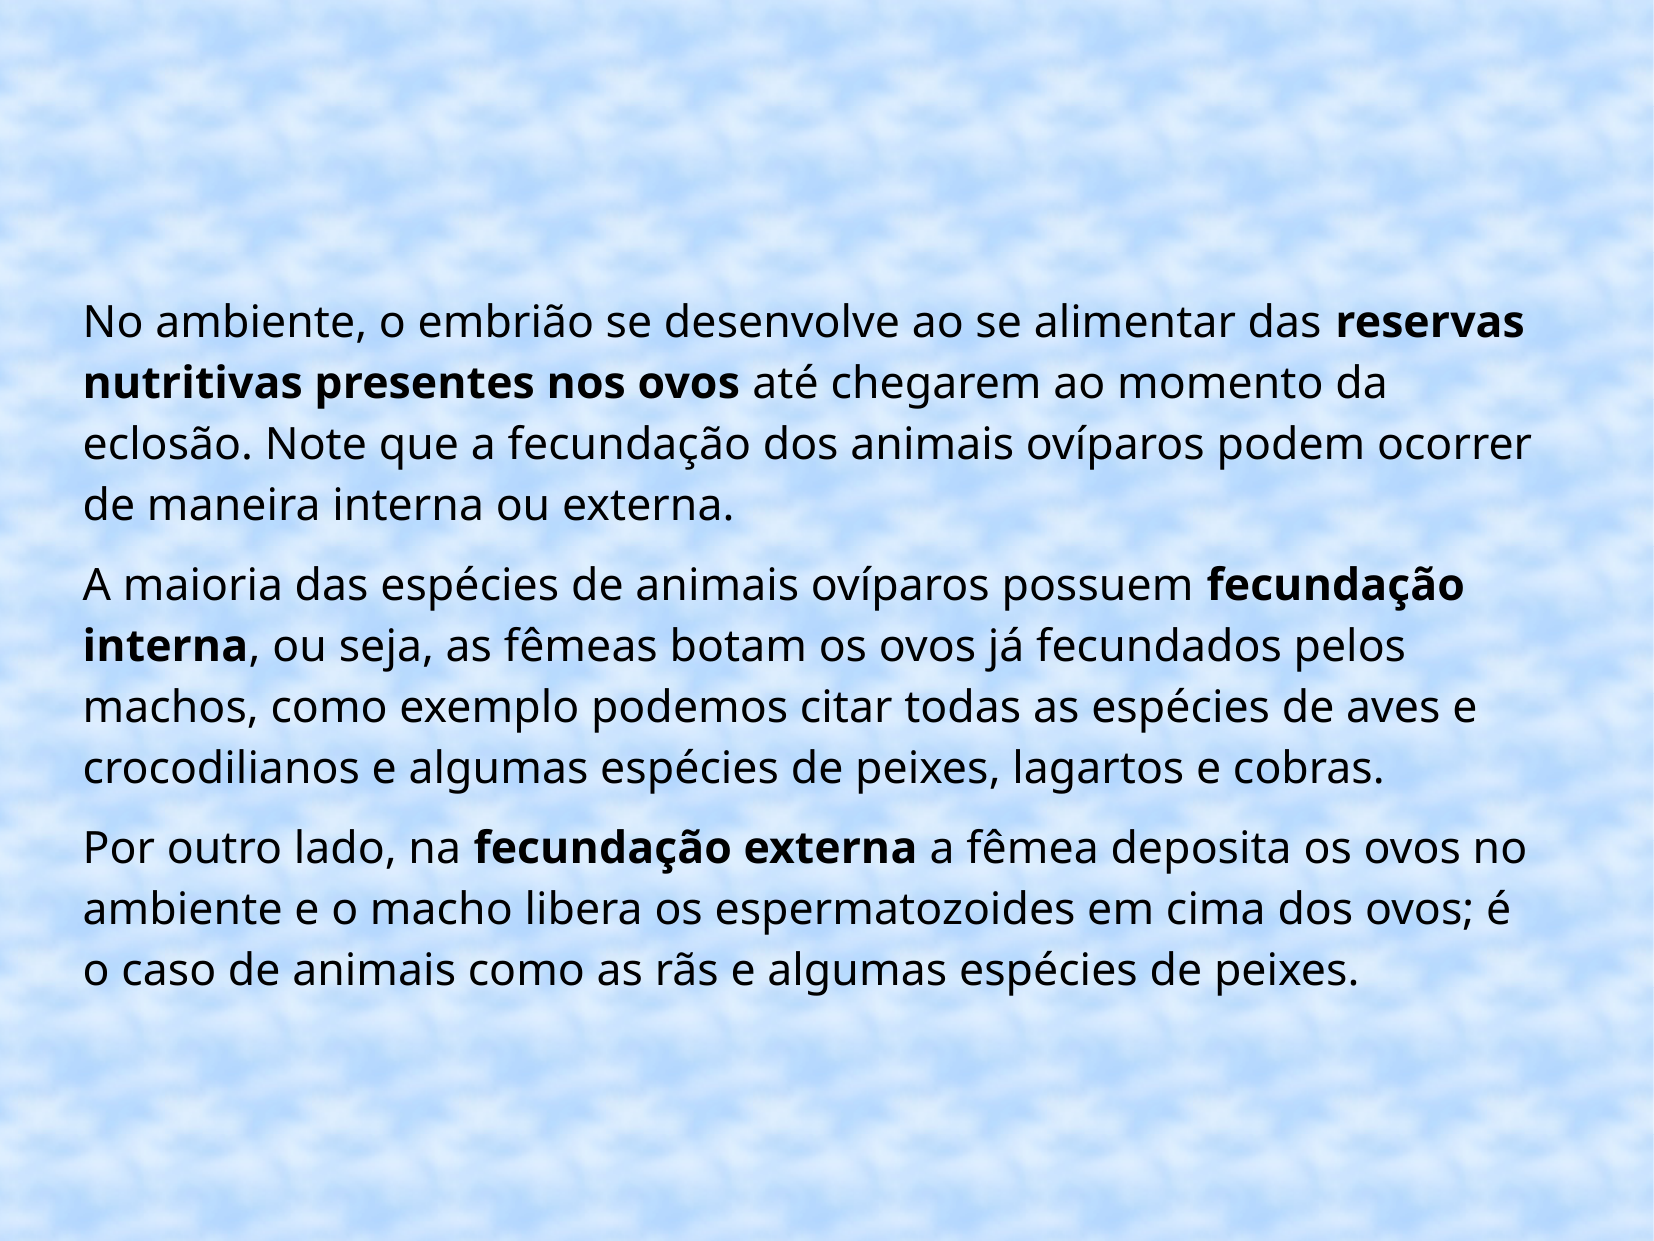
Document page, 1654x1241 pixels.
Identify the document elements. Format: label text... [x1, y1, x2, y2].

list No ambiente, o embrião se desenvolve ao se alimentar das reservas nutritivas presentes nos ovos até chegarem ao momento da eclosão. Note que a fecundação dos animais ovíparos podem ocorrer de maneira interna ou externa. A maioria das espécies de animais ovíparos possuem fecundação interna, ou seja, as fêmeas botam os ovos já fecundados pelos machos, como exemplo podemos citar todas as espécies de aves e crocodilianos e algumas espécies de peixes, lagartos e cobras. Por outro lado, na fecundação externa a fêmea deposita os ovos no ambiente e o macho libera os espermatozoides em cima dos ovos; é o caso de animais como as rãs e algumas espécies de peixes. [82, 290, 1538, 1010]
picture [0, 0, 1654, 1241]
